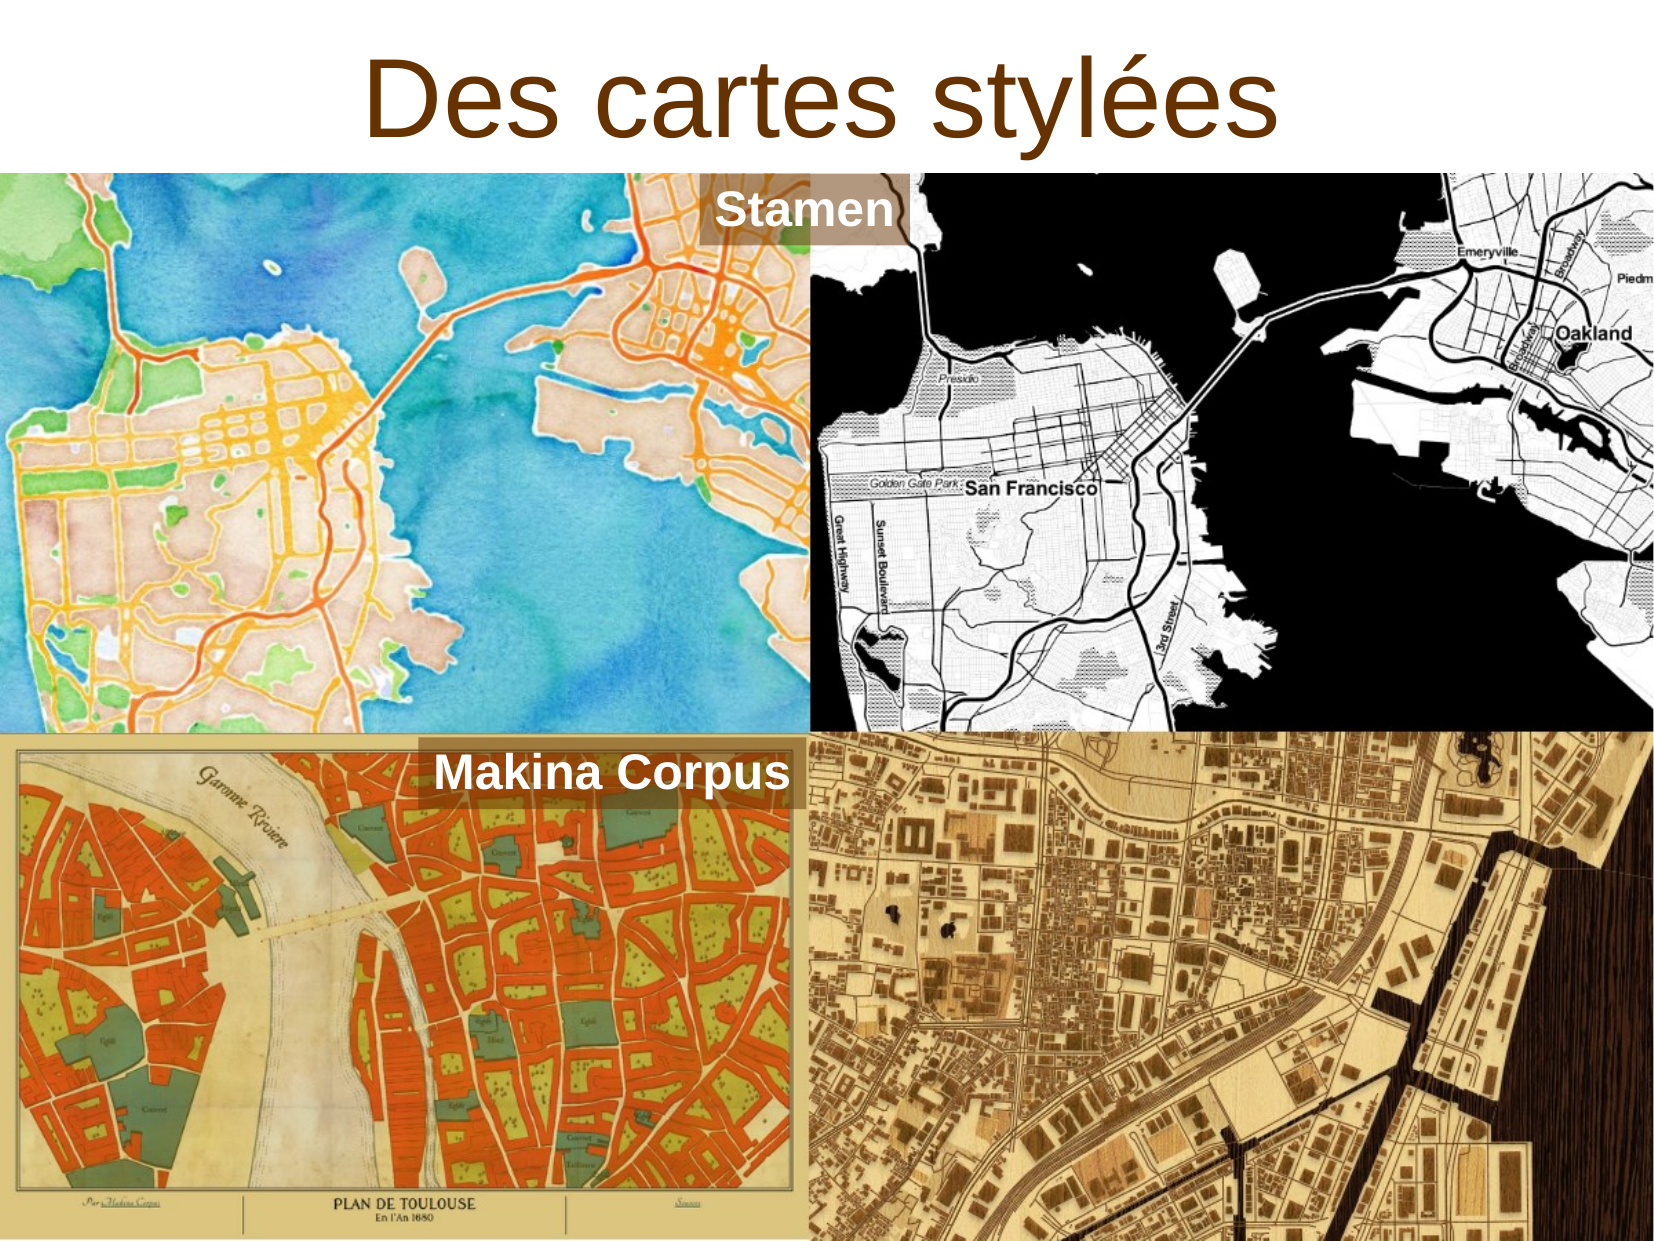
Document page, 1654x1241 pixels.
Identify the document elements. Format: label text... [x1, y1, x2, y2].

text_box [910, 173, 992, 245]
text_box [664, 173, 699, 245]
text_box Stamen [699, 173, 910, 246]
text_box Makina Corpus [418, 737, 807, 810]
title Des cartes stylées [0, 33, 1643, 164]
picture [0, 173, 1654, 1241]
